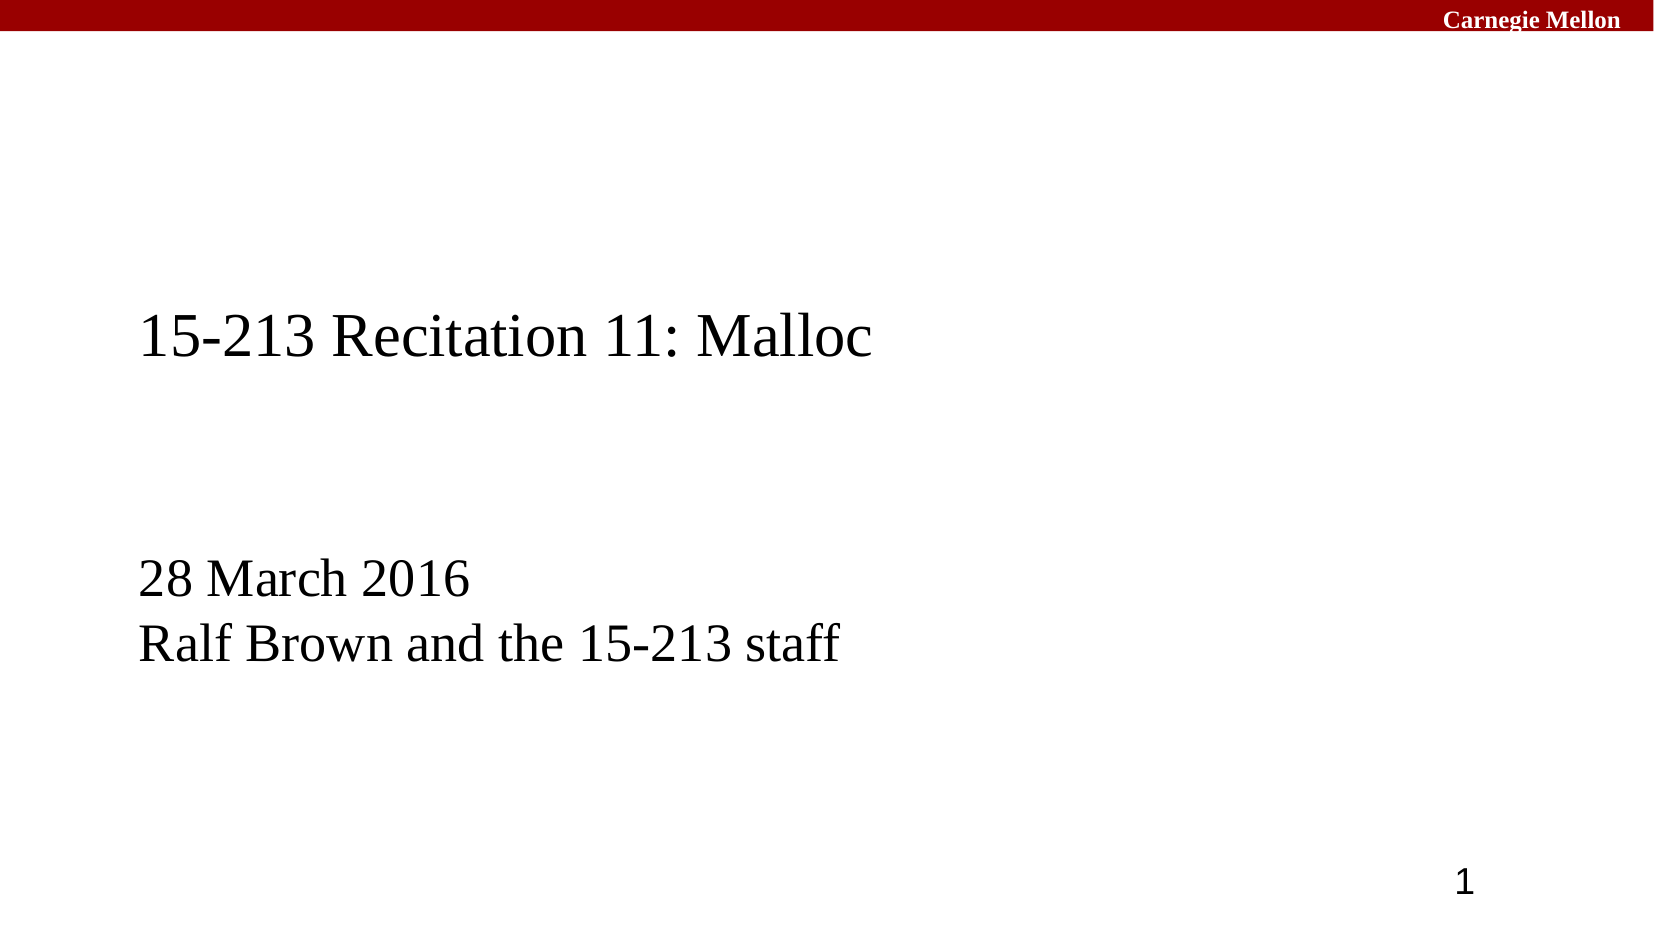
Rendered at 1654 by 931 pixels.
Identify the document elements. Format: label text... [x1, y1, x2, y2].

title 15-213 Recitation 11: Malloc [123, 236, 1530, 426]
subtitle 28 March 2016 Ralf Brown and the 15-213 staff [123, 526, 1513, 931]
